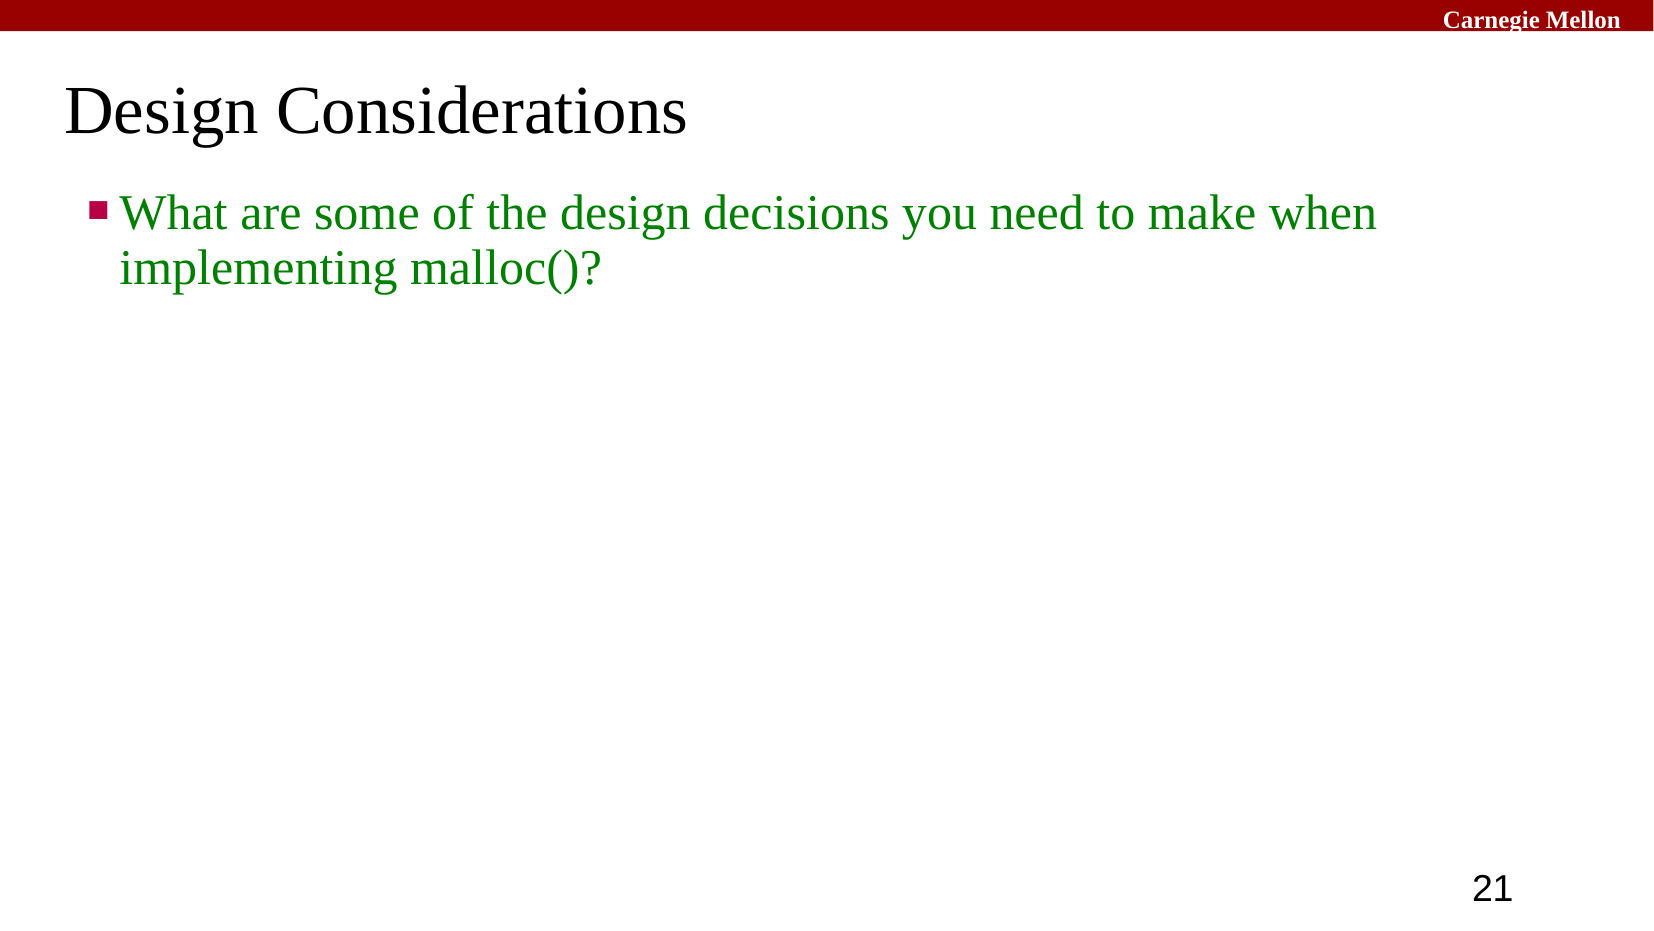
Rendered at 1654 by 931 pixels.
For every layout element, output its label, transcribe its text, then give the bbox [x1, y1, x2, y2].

title Design Considerations [64, 58, 1576, 163]
list What are some of the design decisions you need to make when implementing malloc()? [71, 184, 1576, 859]
